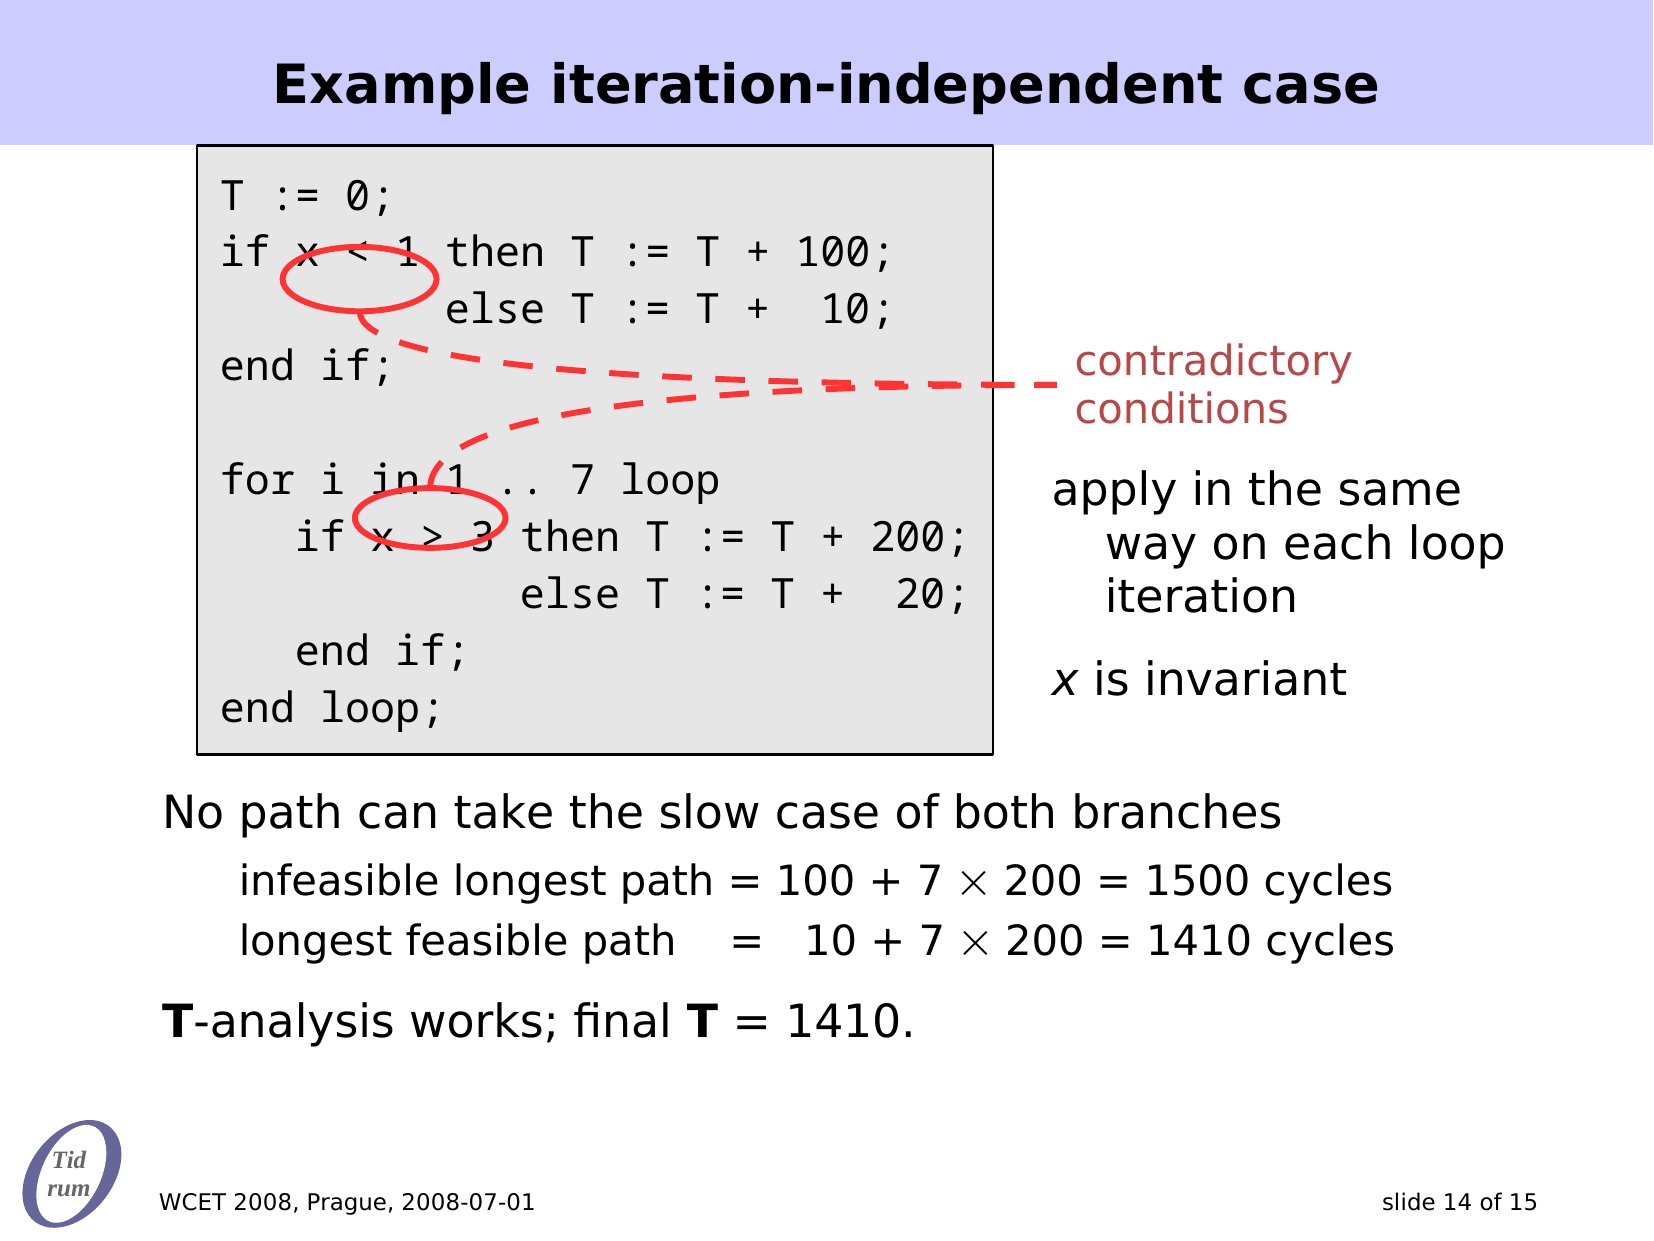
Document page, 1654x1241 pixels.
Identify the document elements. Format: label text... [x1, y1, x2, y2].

list apply in the same way on each loop iteration x is invariant [1033, 463, 1538, 707]
list No path can take the slow case of both branches infeasible longest path = 100 + 7  200 = 1500 cycles longest feasible path = 10 + 7  200 = 1410 cycles T-analysis works; final T = 1410. [144, 785, 1556, 1061]
text_box T := 0; if x < 1 then T := T + 100; else T := T + 10; end if; for i in 1 .. 7 loop if x > 3 then T := T + 200; else T := T + 20; end if; end loop; [197, 188, 994, 713]
title Example iteration-independent case [121, 43, 1533, 126]
text_box contradictory conditions [1056, 336, 1354, 434]
